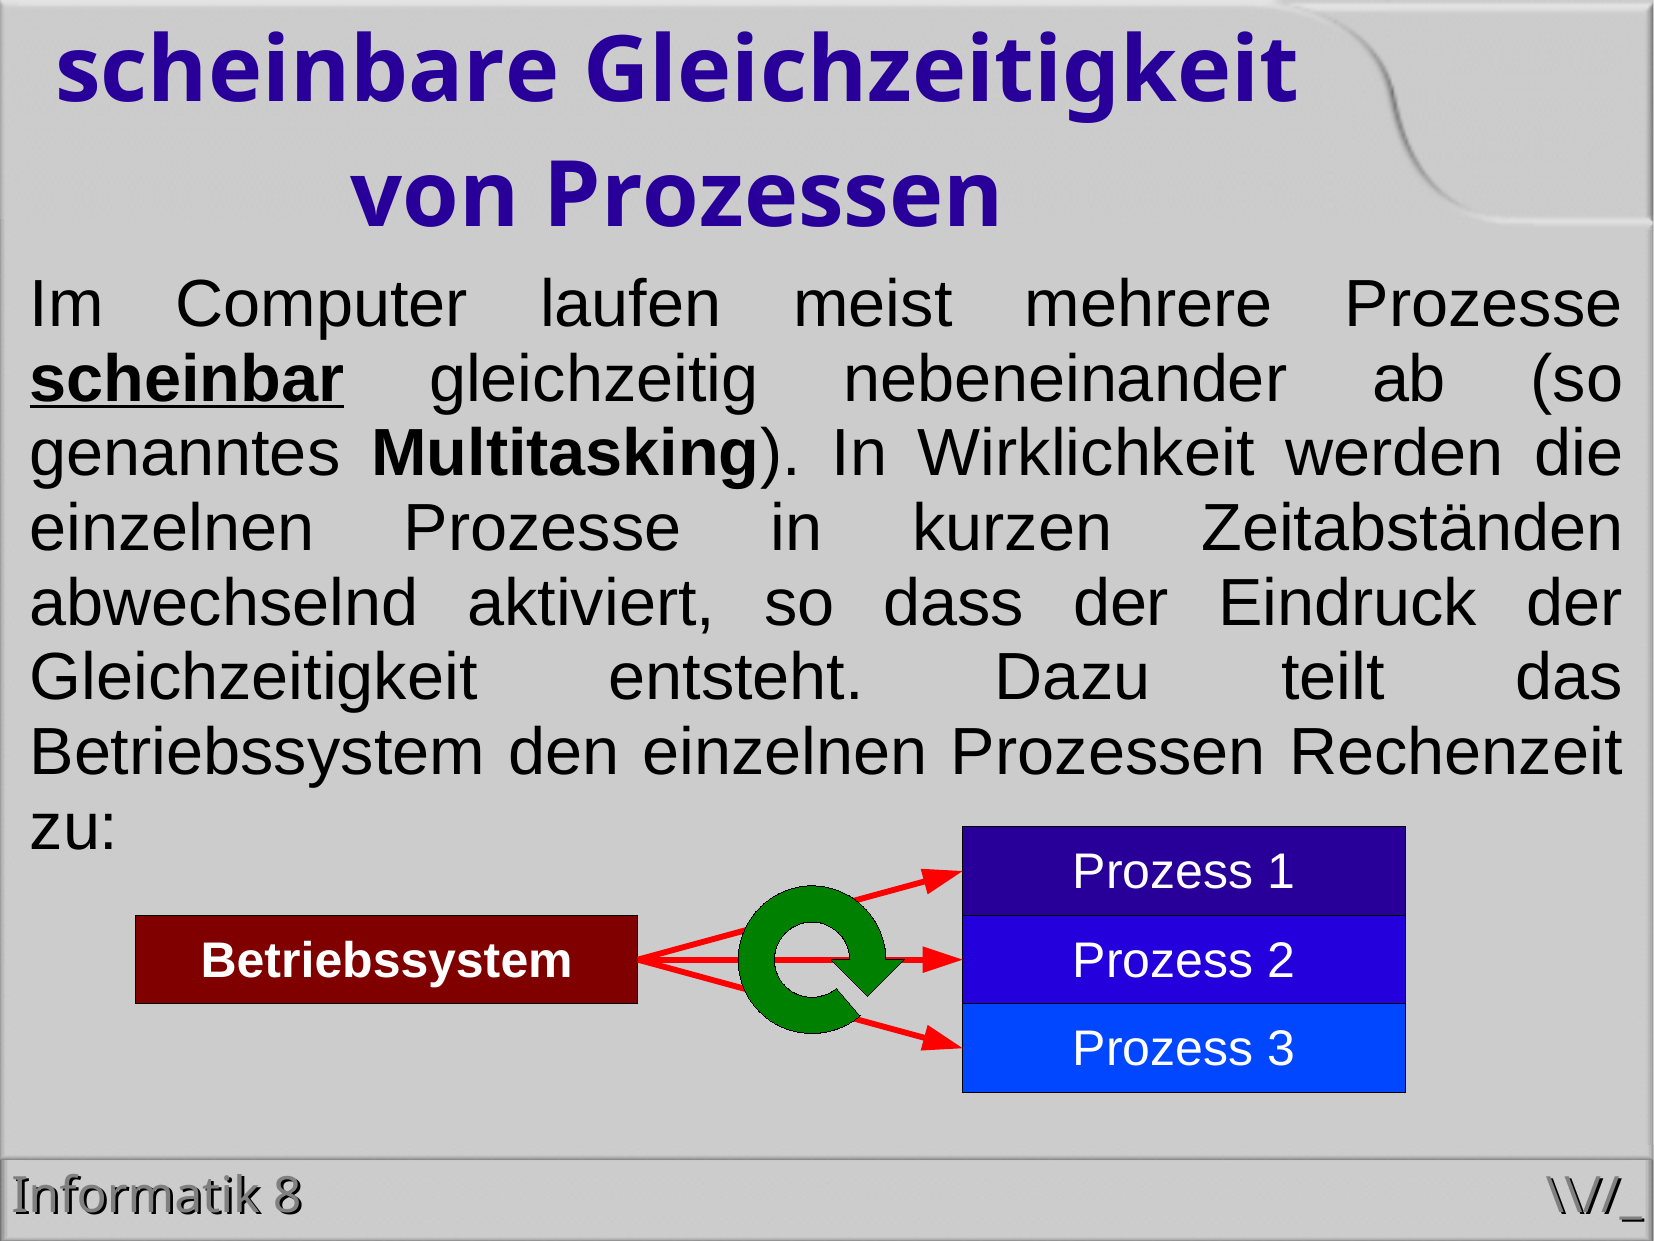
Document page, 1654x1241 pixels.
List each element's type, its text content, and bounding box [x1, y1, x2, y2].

text_box Prozess 2 [962, 915, 1406, 1003]
text_box [738, 885, 905, 1034]
list Im Computer laufen meist mehrere Prozesse scheinbar gleichzeitig nebeneinander ab (so genanntes Multitasking). In Wirklichkeit werden die einzelnen Prozesse in kurzen Zeitabständen abwechselnd aktiviert, so dass der Eindruck der Gleichzeitigkeit entsteht. Dazu teilt das Betriebssystem den einzelnen Prozessen Rechenzeit zu: [29, 265, 1625, 798]
text_box Prozess 3 [962, 1003, 1406, 1093]
text_box Betriebssystem [135, 915, 638, 1004]
picture [0, 0, 1654, 1241]
title scheinbare Gleichzeitigkeit von Prozessen [36, 16, 1319, 242]
text_box Prozess 1 [962, 826, 1406, 915]
